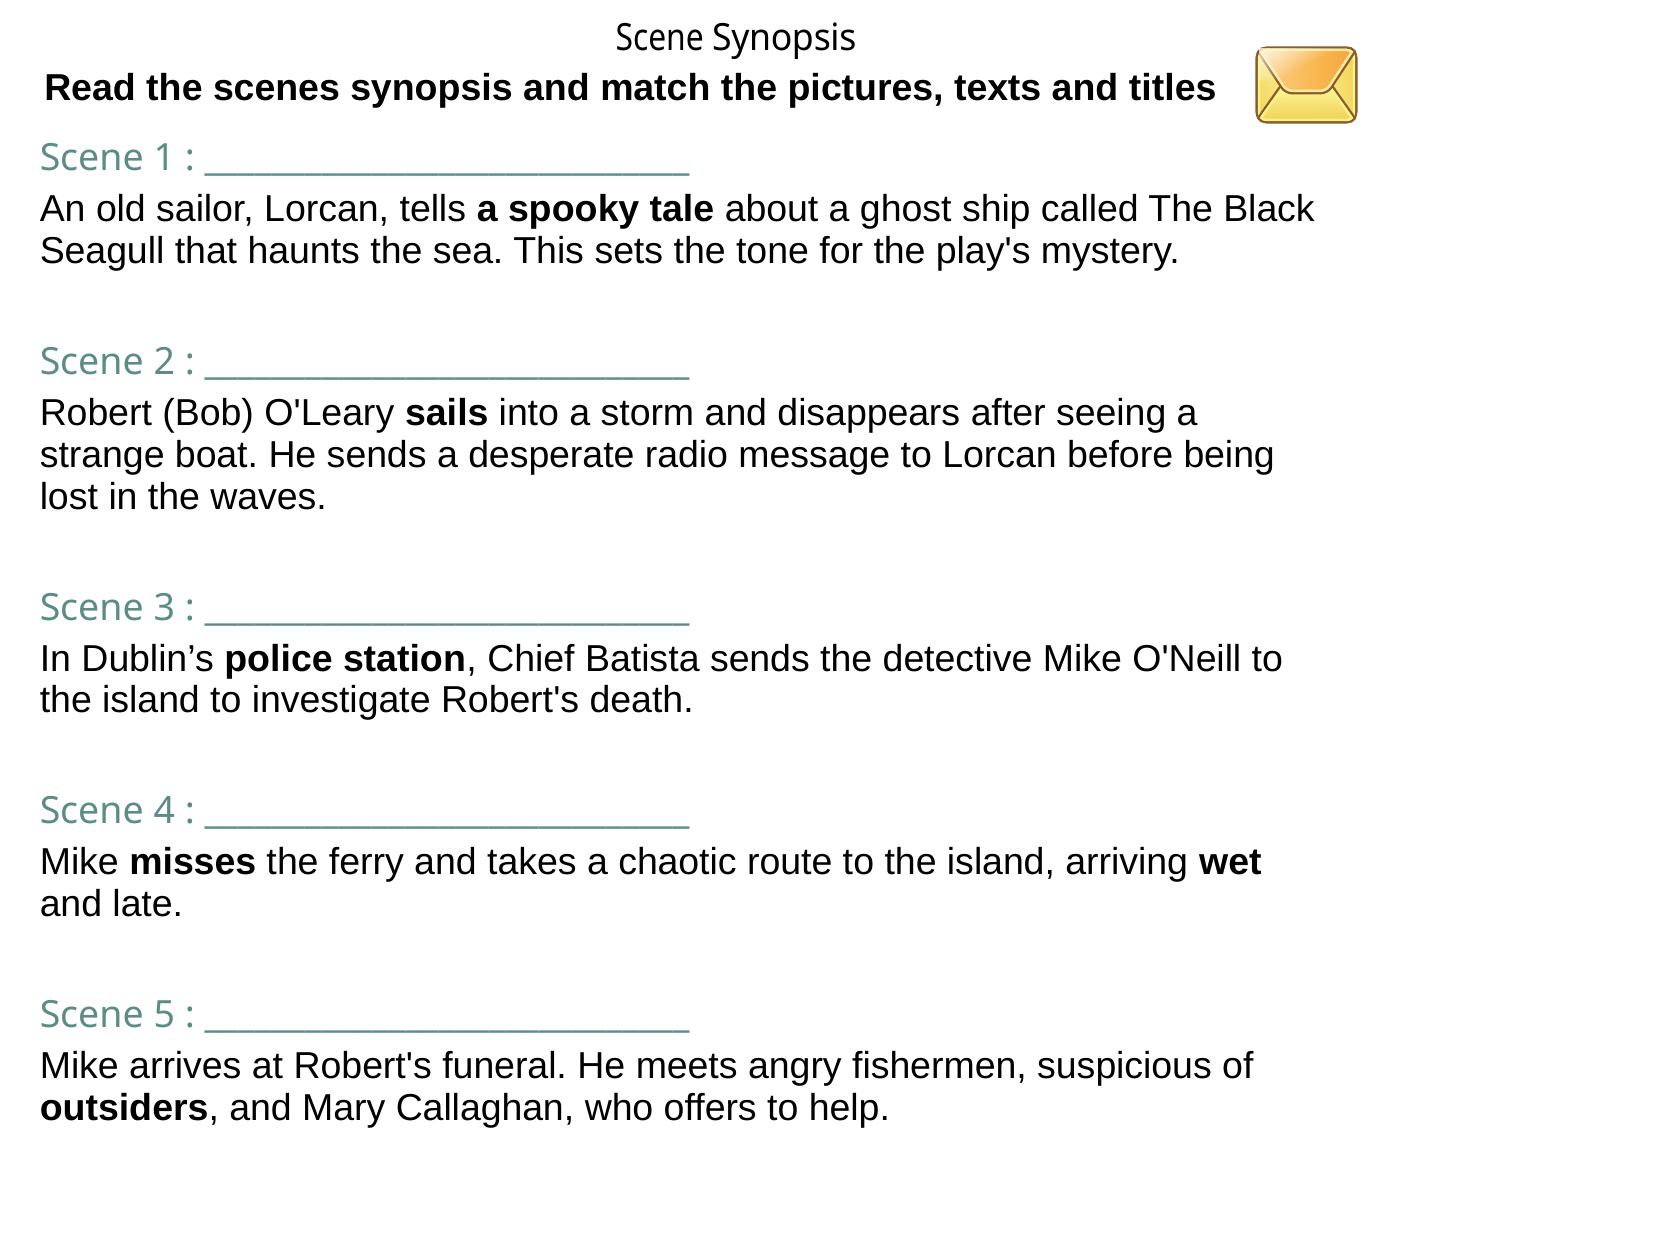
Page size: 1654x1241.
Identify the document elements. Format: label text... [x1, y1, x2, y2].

text_box Scene Synopsis [600, 3, 979, 59]
picture [1240, 17, 1372, 150]
text_box Scene 1 : _____________________________ An old sailor, Lorcan, tells a spooky tale about a ghost ship called The Black Seagull that haunts the sea. This sets the tone for the play's mystery. Scene 2 : _____________________________ Robert (Bob) O'Leary sails into a storm and disappears after seeing a strange boat. He sends a desperate radio message to Lorcan before being lost in the waves. Scene 3 : _____________________________ In Dublin’s police station, Chief Batista sends the detective Mike O'Neill to the island to investigate Robert's death. Scene 4 : _____________________________ Mike misses the ferry and takes a chaotic route to the island, arriving wet and late. Scene 5 : _____________________________ Mike arrives at Robert's funeral. He meets angry fishermen, suspicious of outsiders, and Mary Callaghan, who offers to help. [25, 123, 1336, 1241]
text_box Read the scenes synopsis and match the pictures, texts and titles [29, 59, 1233, 116]
